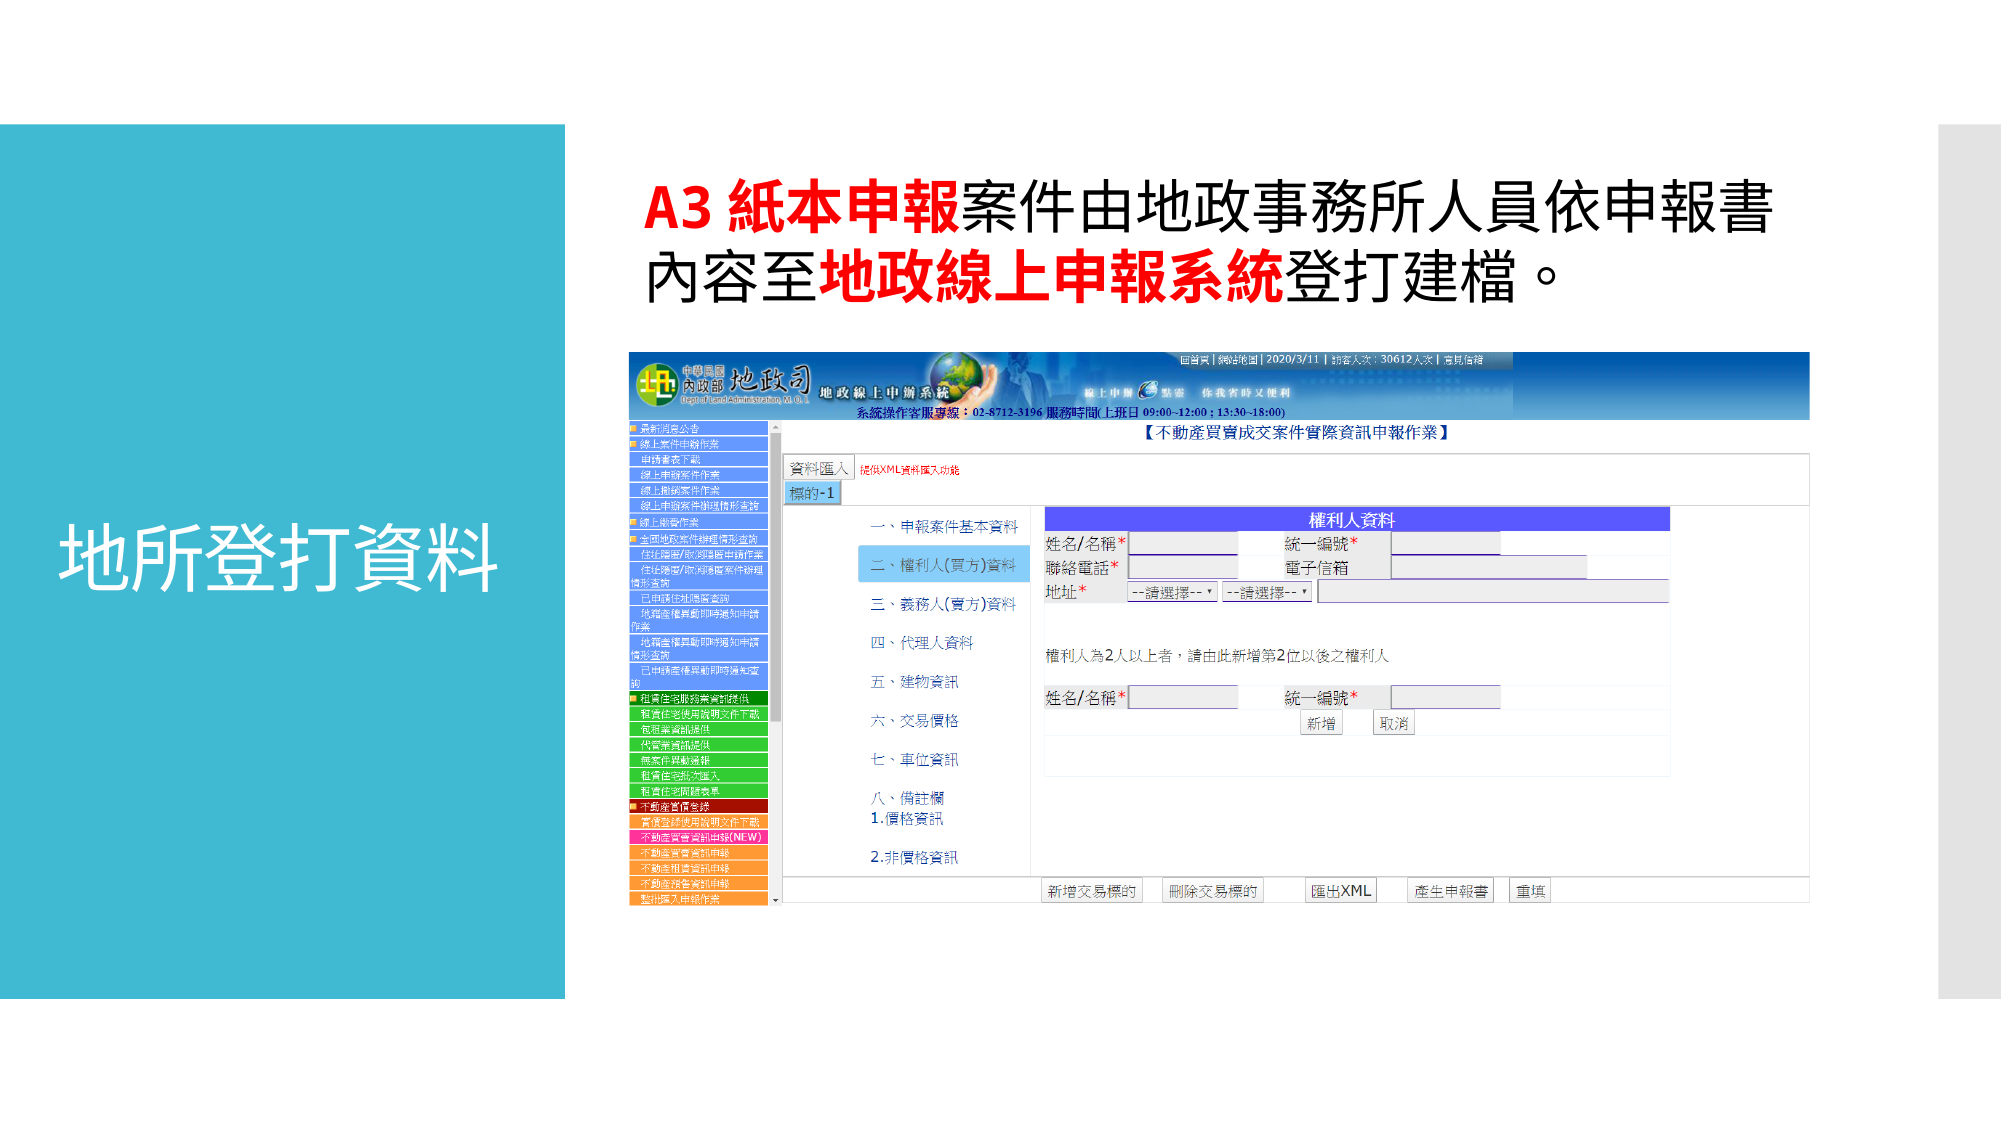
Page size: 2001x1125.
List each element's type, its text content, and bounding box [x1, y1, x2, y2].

text_box A3紙本申報案件由地政事務所人員依申報書內容至地政線上申報系統登打建檔。 [628, 162, 1810, 318]
title 地所登打資料 [41, 184, 525, 940]
picture [628, 352, 1810, 906]
